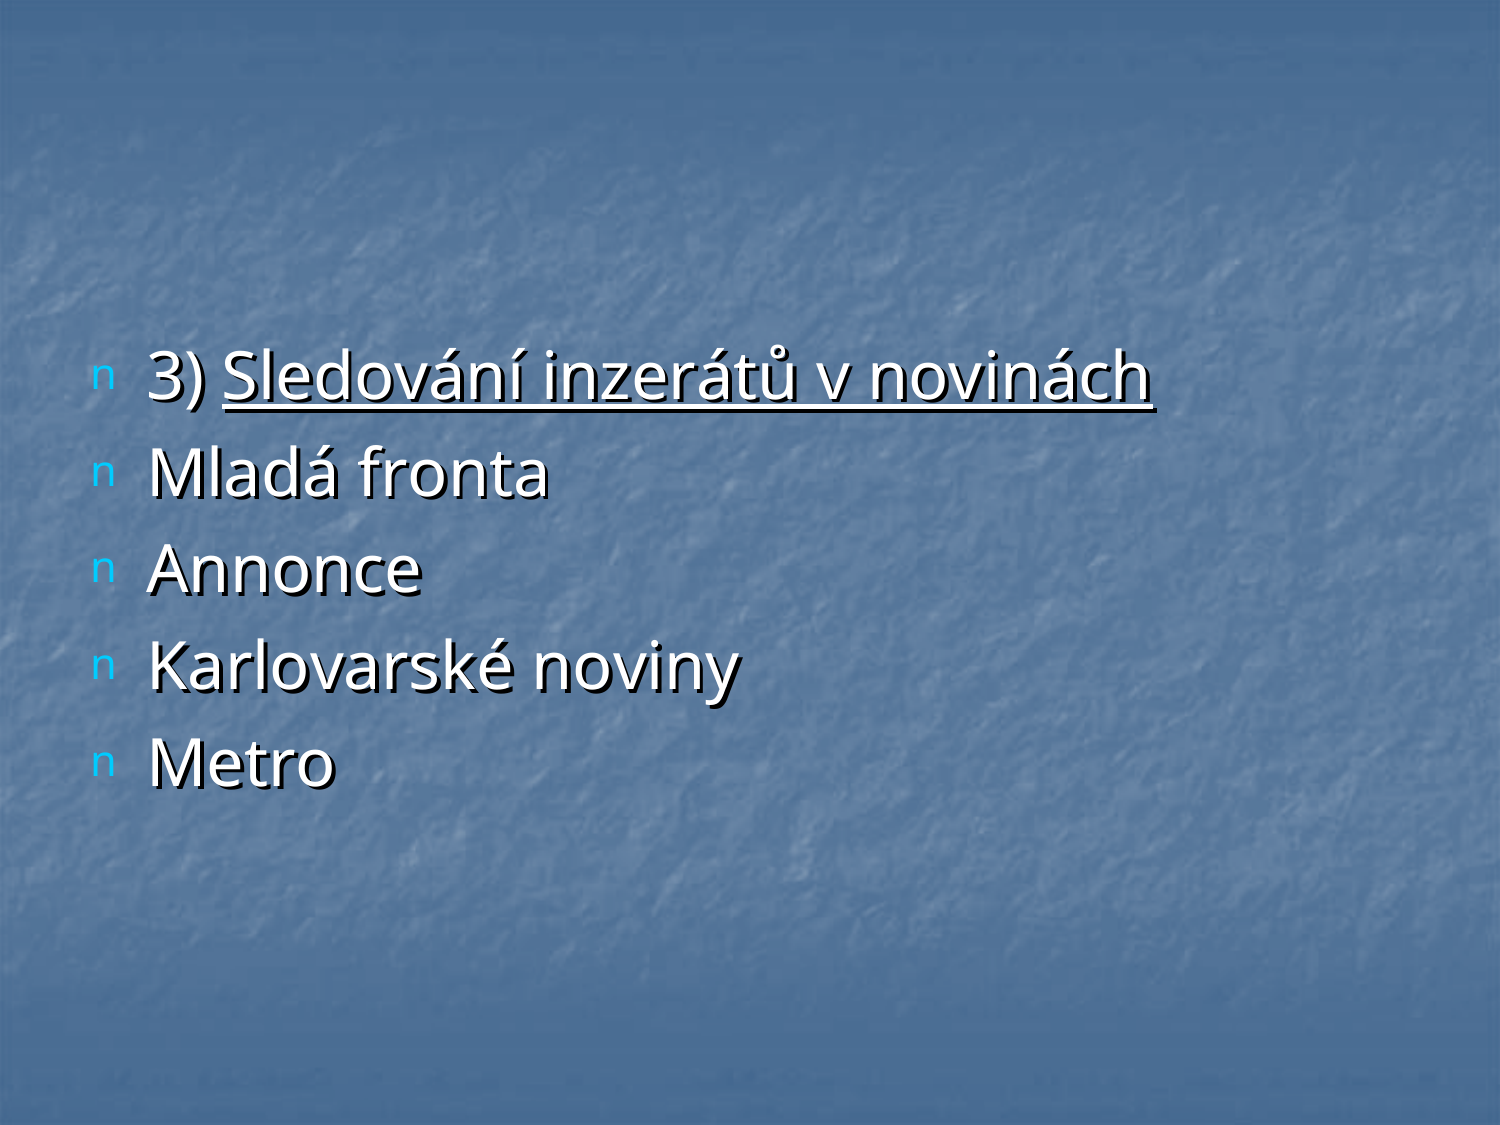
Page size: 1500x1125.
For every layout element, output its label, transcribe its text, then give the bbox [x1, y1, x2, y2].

list 3) Sledování inzerátů v novinách Mladá fronta Annonce Karlovarské noviny Metro [75, 324, 1426, 1000]
